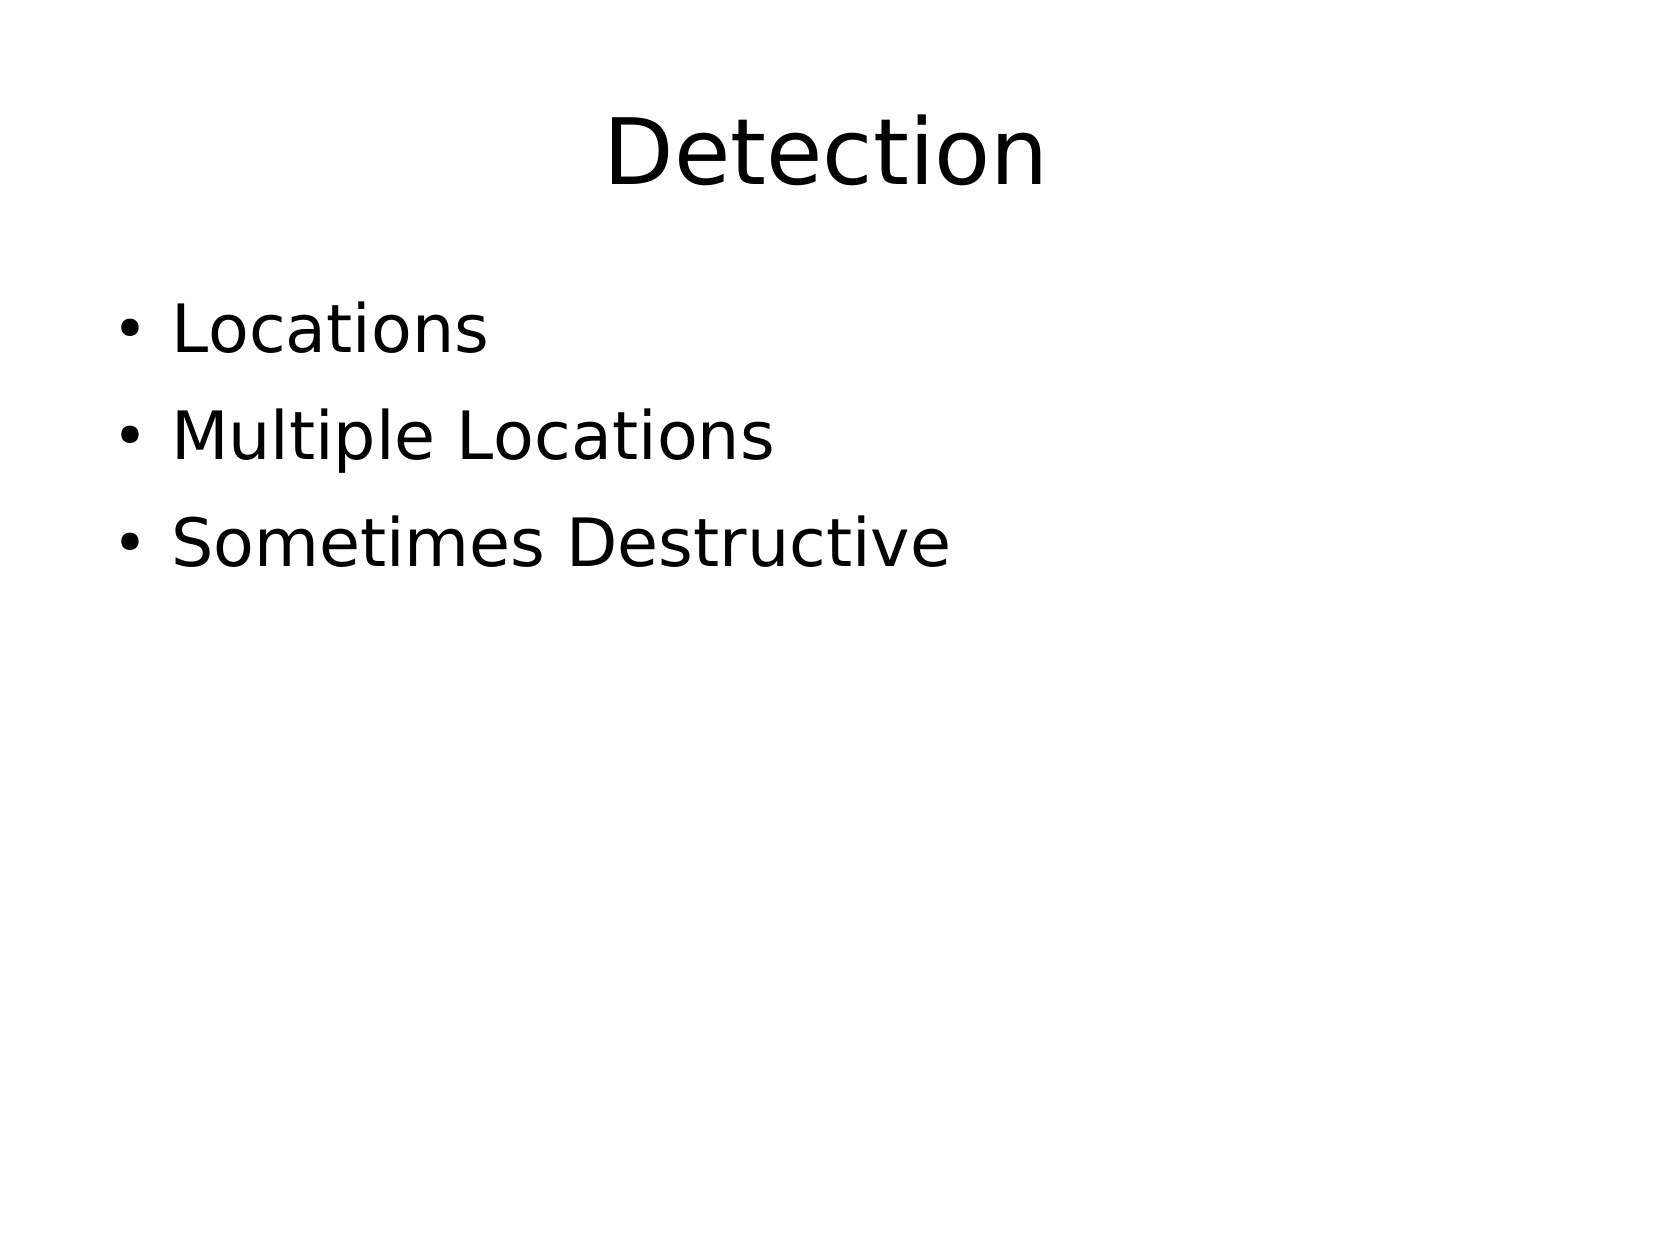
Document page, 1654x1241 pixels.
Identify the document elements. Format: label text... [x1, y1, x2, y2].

list Locations Multiple Locations Sometimes Destructive [82, 290, 1571, 1109]
title Detection [82, 49, 1571, 257]
